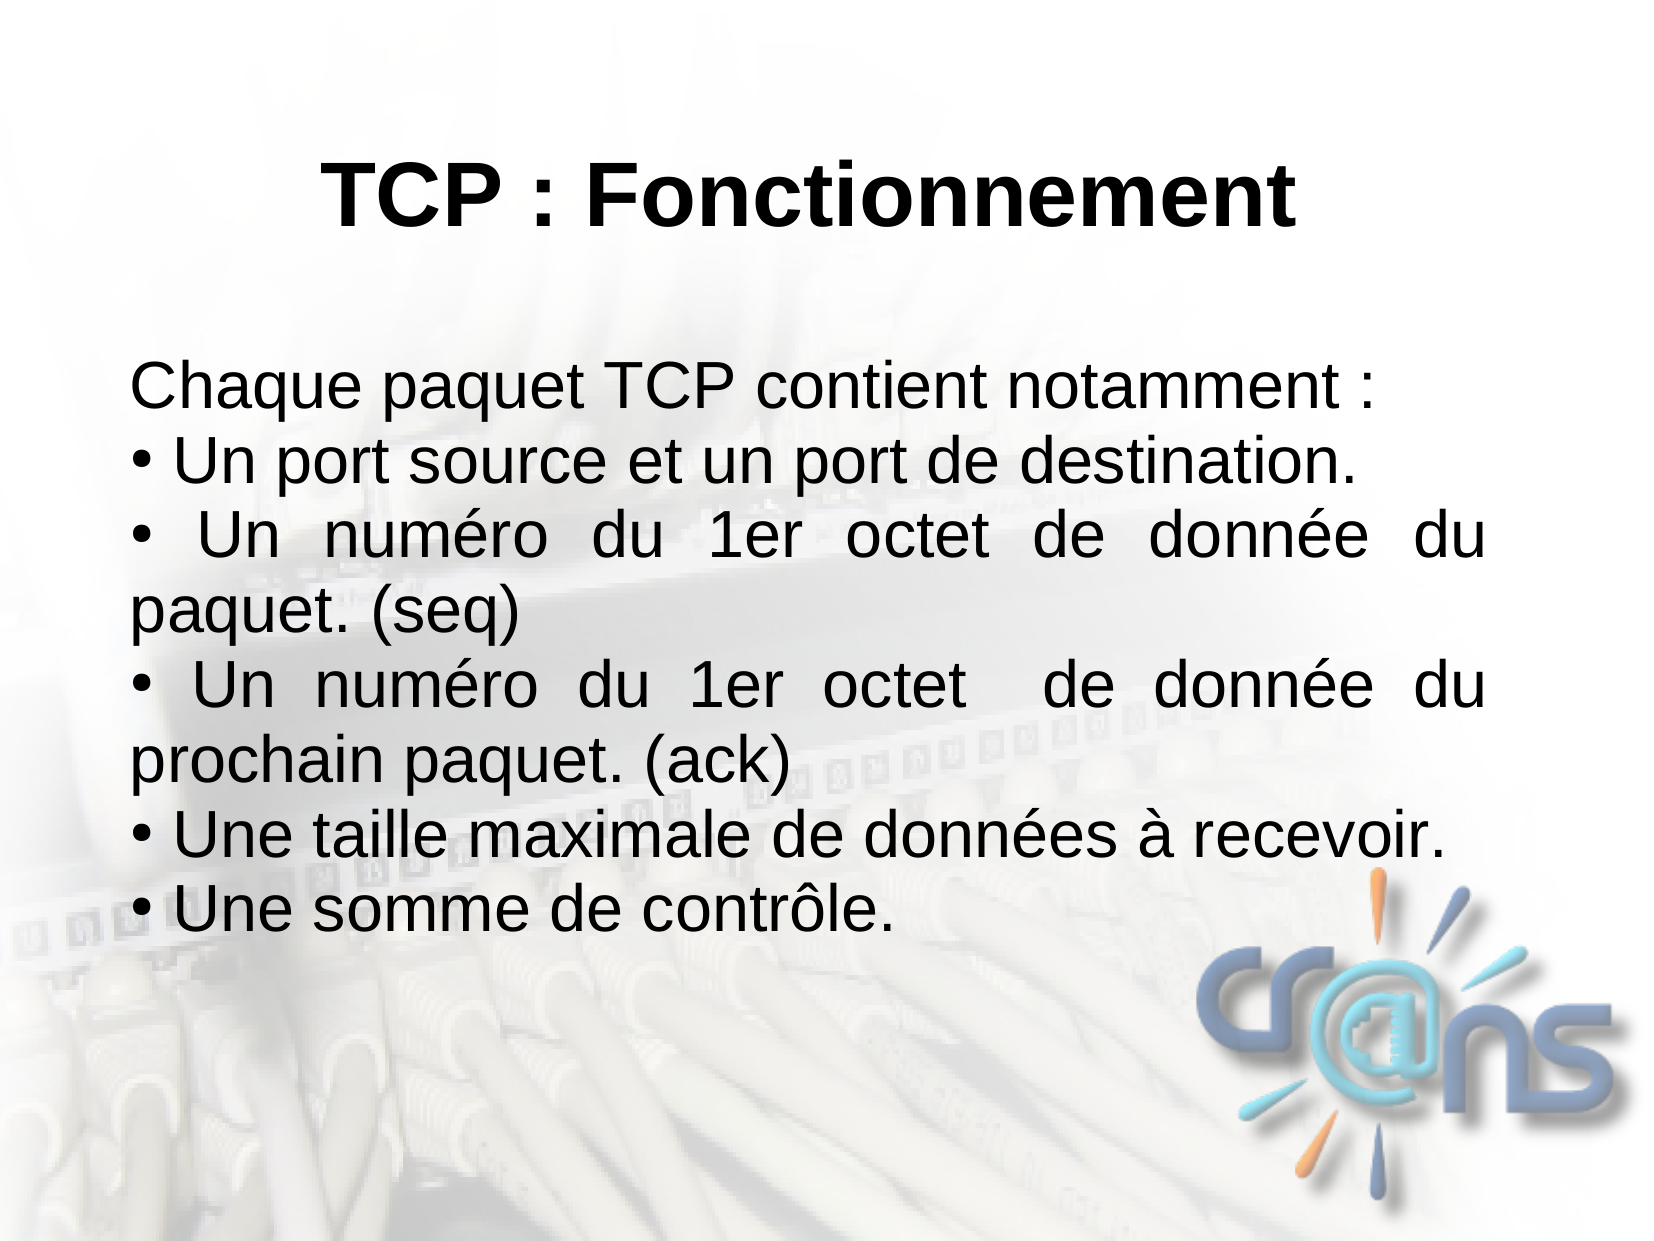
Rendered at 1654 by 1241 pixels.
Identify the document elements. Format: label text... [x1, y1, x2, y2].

subtitle Chaque paquet TCP contient notamment : Un port source et un port de destination. Un numéro du 1er octet de donnée du paquet. (seq) Un numéro du 1er octet de donnée du prochain paquet. (ack) Une taille maximale de données à recevoir. Une somme de contrôle. [129, 324, 1489, 1045]
title TCP : Fonctionnement [82, 90, 1536, 298]
picture [0, 0, 1654, 1241]
